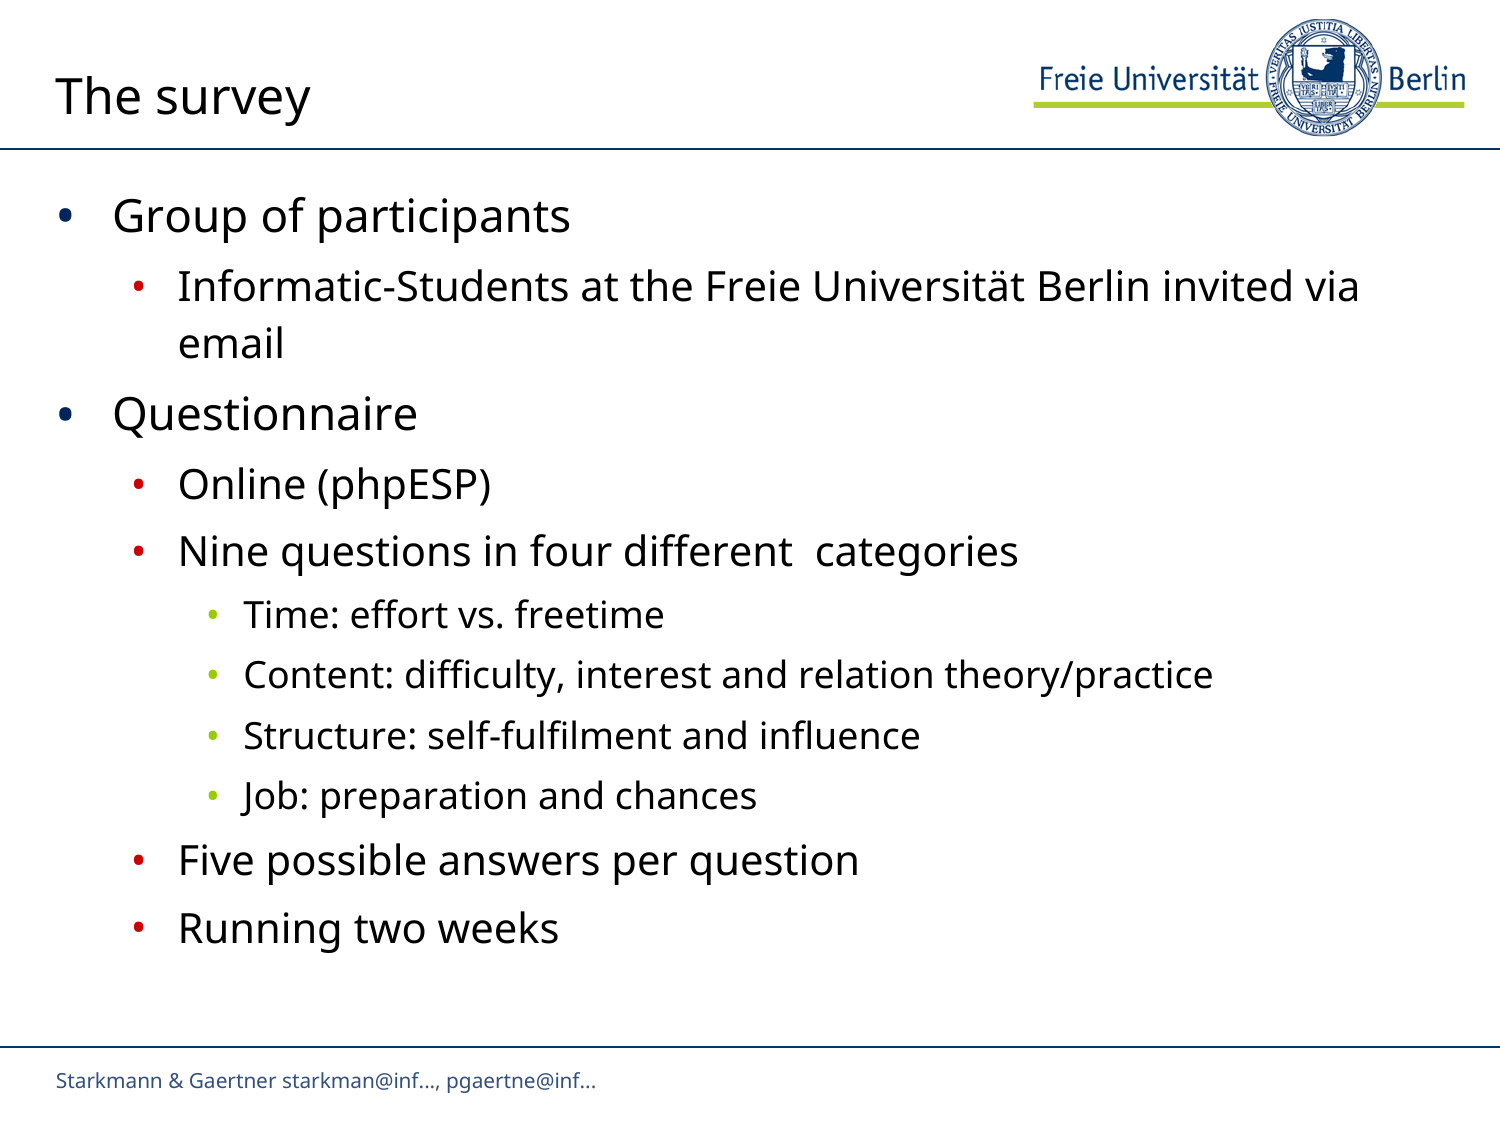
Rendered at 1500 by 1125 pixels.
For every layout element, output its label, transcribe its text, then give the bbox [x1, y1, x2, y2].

picture [1033, 19, 1470, 137]
list Group of participants Informatic-Students at the Freie Universität Berlin invited via email Questionnaire Online (phpESP) Nine questions in four different categories Time: effort vs. freetime Content: difficulty, interest and relation theory/practice Structure: self-fulfilment and influence Job: preparation and chances Five possible answers per question Running two weeks [41, 175, 1447, 1039]
title The survey [41, 0, 1016, 138]
